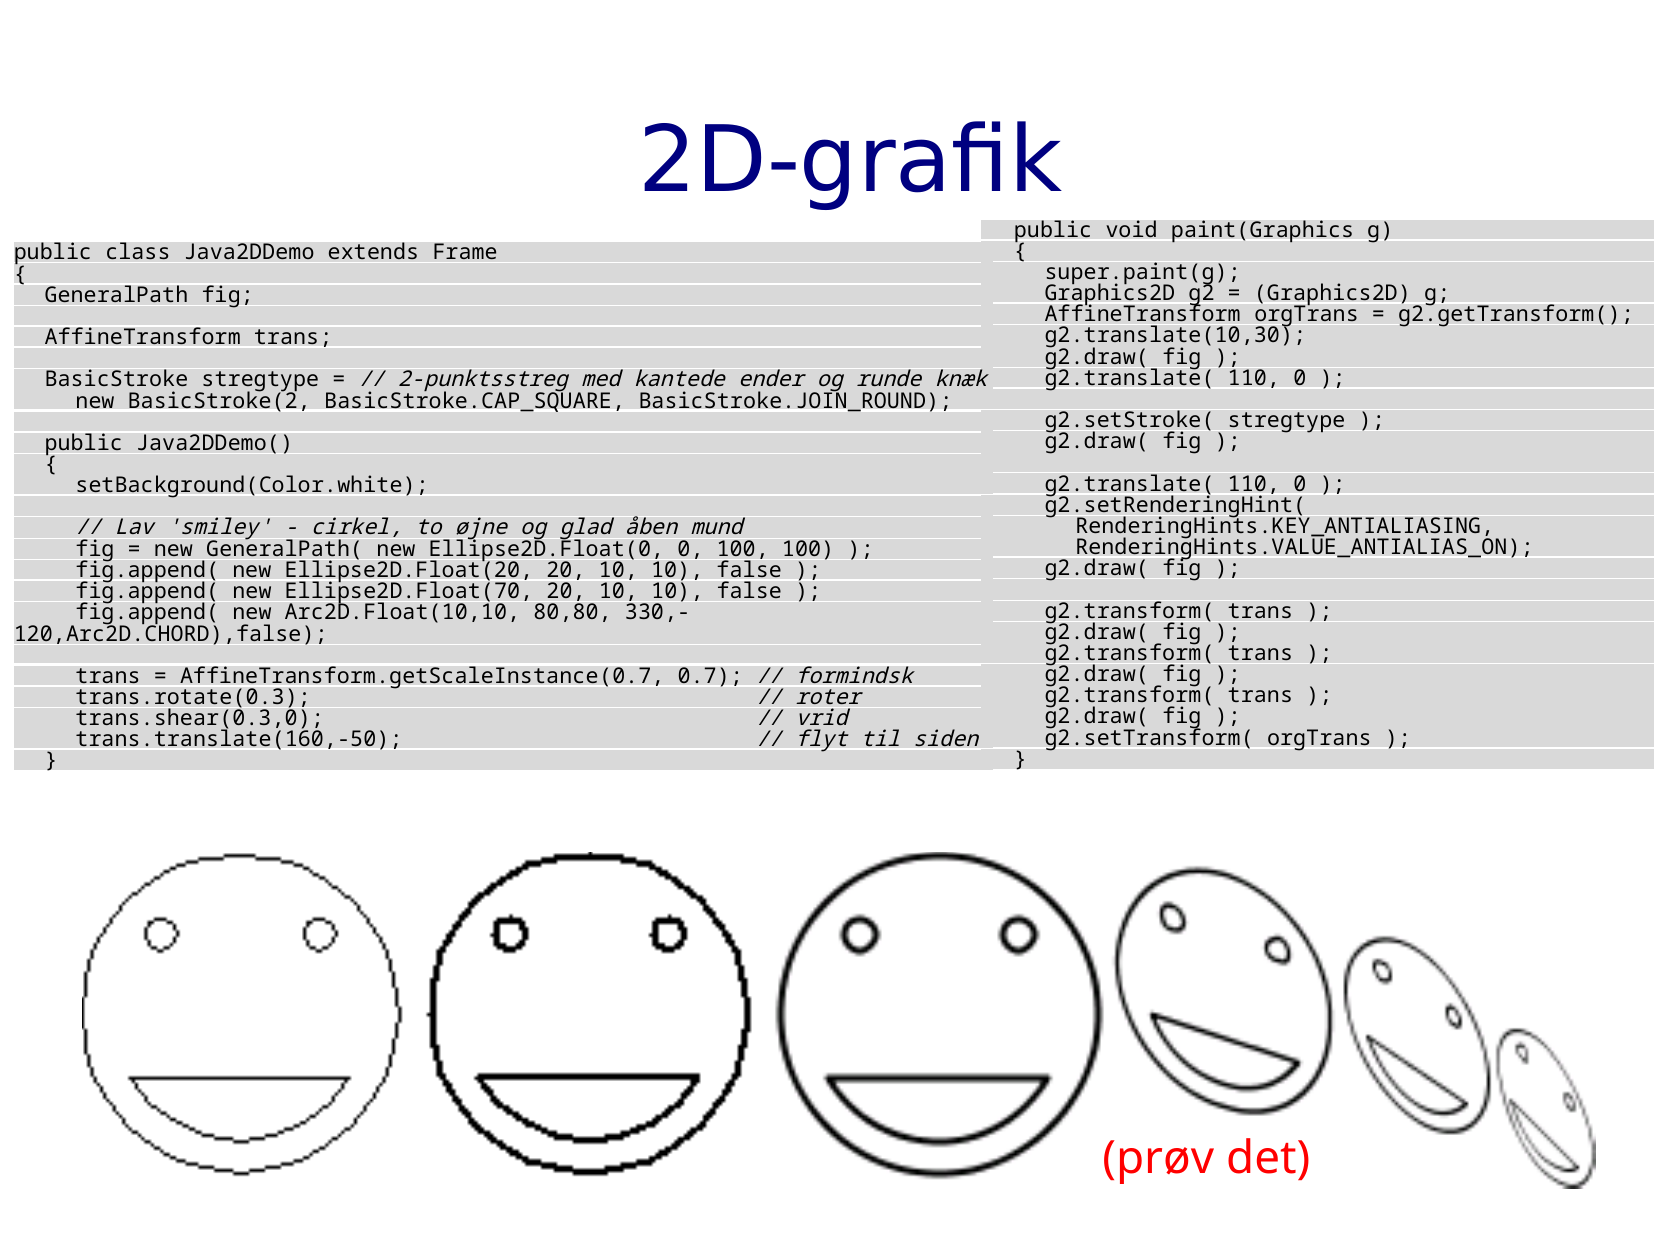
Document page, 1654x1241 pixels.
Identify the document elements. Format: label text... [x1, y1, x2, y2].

picture [82, 852, 1596, 1189]
text_box (prøv det) [1102, 1124, 1366, 1182]
title 2D-grafik [156, 55, 1534, 263]
chart [0, 219, 1654, 1151]
